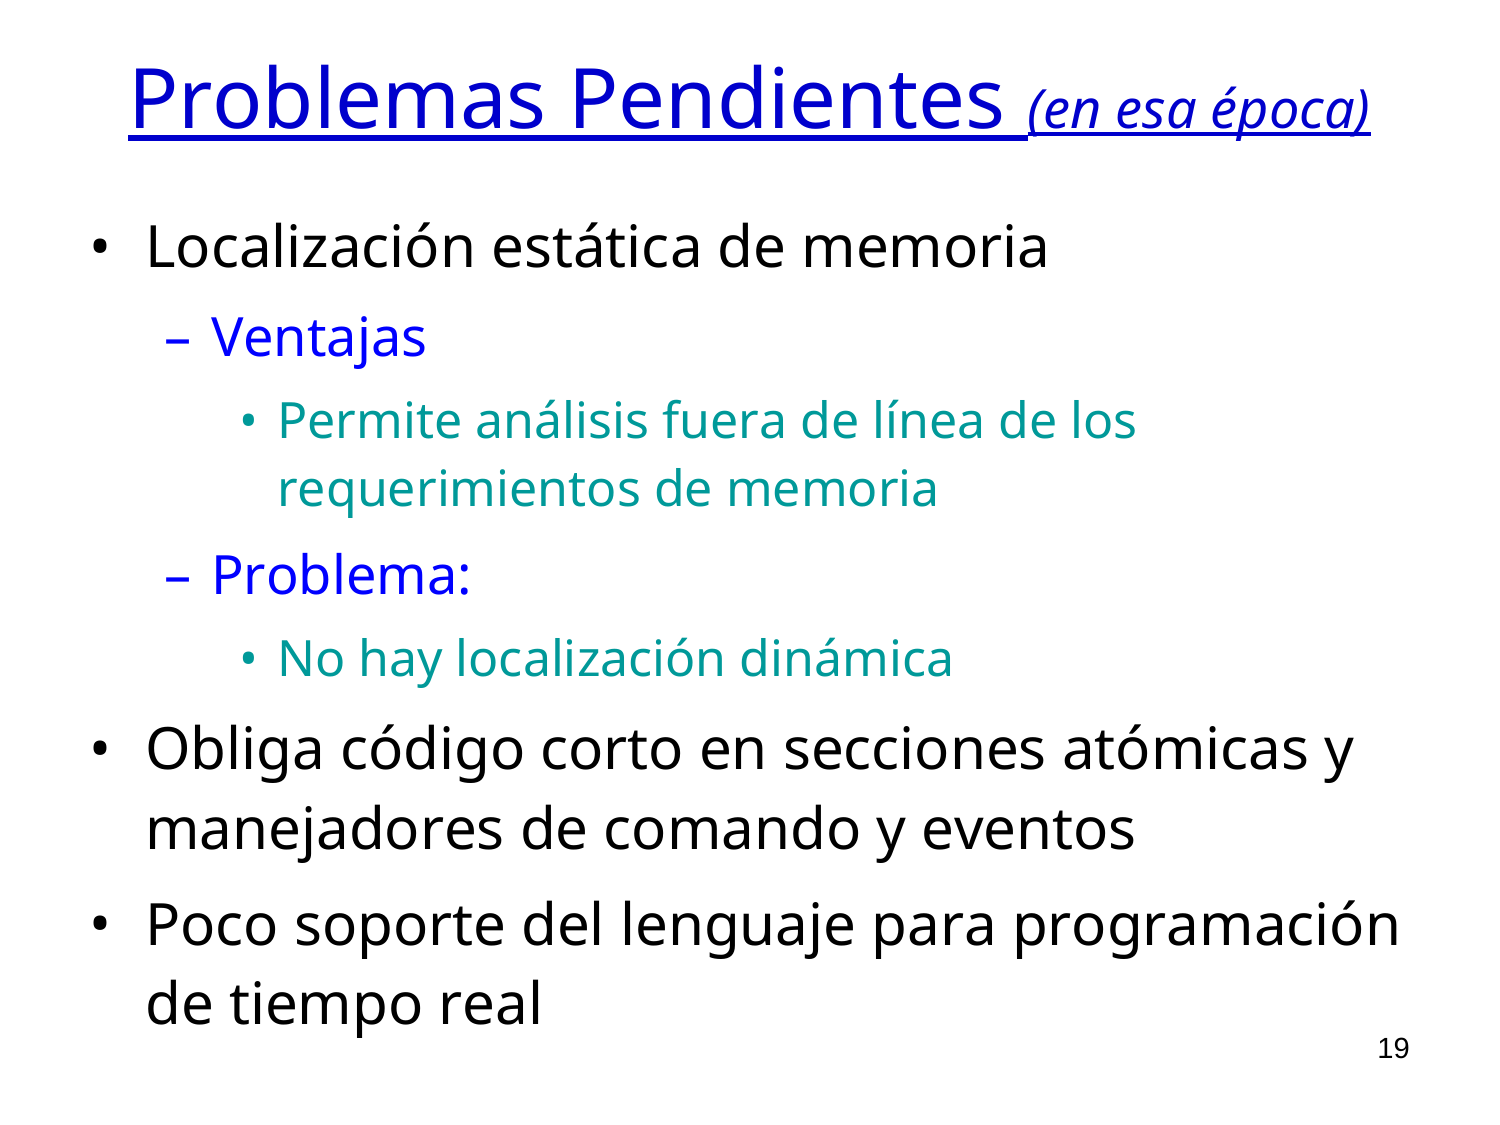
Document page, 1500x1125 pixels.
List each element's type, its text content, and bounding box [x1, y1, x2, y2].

list Localización estática de memoria Ventajas Permite análisis fuera de línea de los requerimientos de memoria Problema: No hay localización dinámica Obliga código corto en secciones atómicas y manejadores de comando y eventos Poco soporte del lenguaje para programación de tiempo real [74, 197, 1425, 1068]
title Problemas Pendientes (en esa época) [74, 8, 1425, 184]
